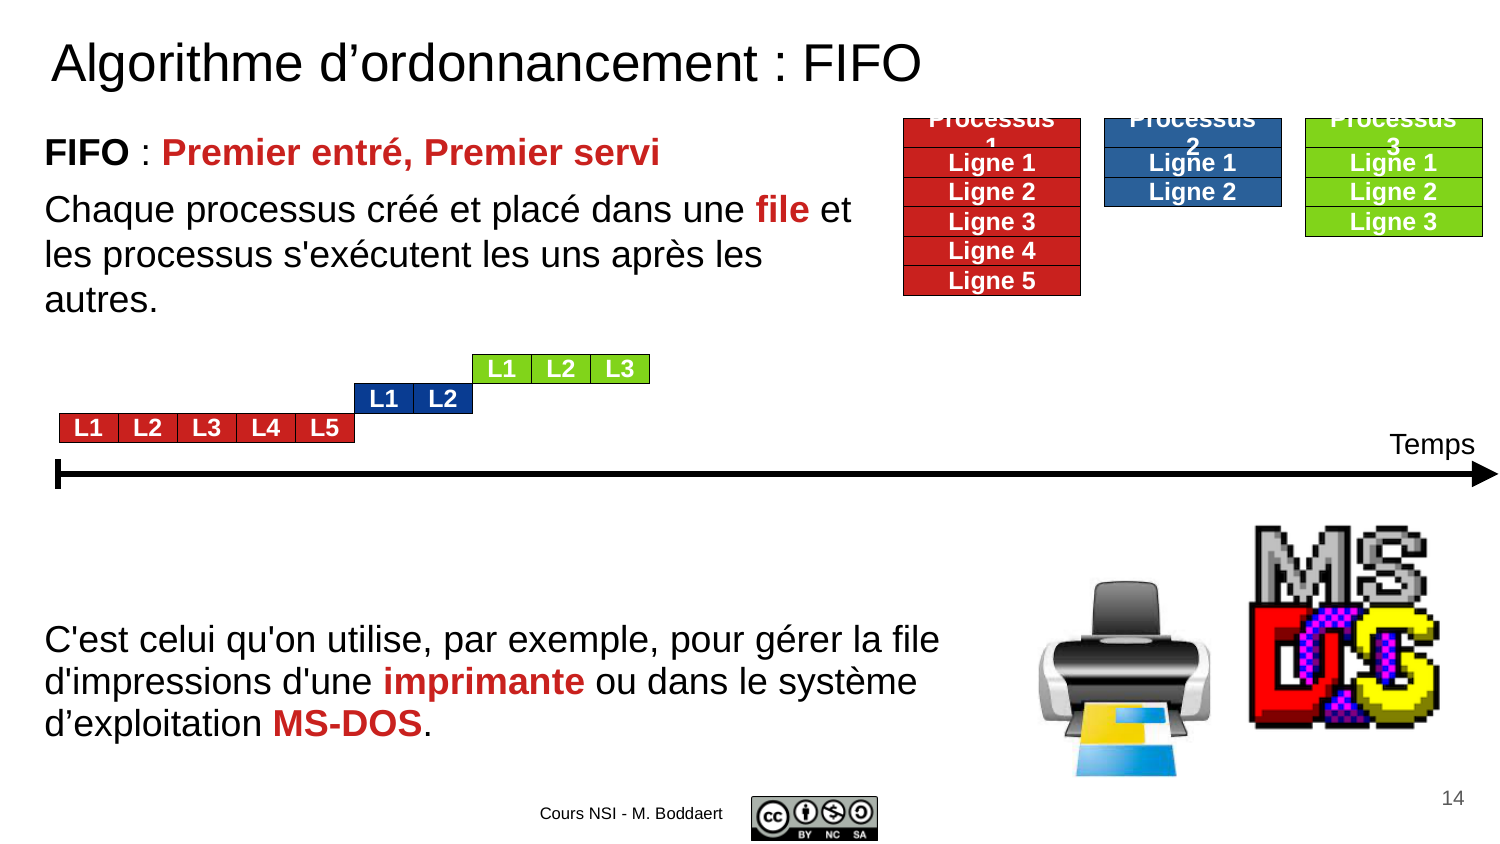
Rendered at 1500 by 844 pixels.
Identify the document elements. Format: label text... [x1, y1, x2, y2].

picture [751, 796, 878, 841]
text_box L5 [295, 413, 355, 443]
text_box Ligne 3 [903, 206, 1081, 236]
text_box L3 [590, 354, 650, 384]
text_box L1 [472, 354, 531, 384]
text_box L1 [354, 383, 413, 414]
text_box Ligne 1 [903, 147, 1081, 178]
text_box L4 [236, 413, 295, 443]
text_box Ligne 2 [1104, 177, 1282, 207]
text_box FIFO : Premier entré, Premier servi Chaque processus créé et placé dans une file et les processus s'exécutent les uns après les autres. [29, 120, 886, 355]
text_box Temps [1374, 420, 1486, 470]
text_box Ligne 2 [1305, 177, 1483, 206]
text_box L1 [59, 413, 118, 443]
text_box Processus 3 [1305, 118, 1483, 148]
text_box Ligne 2 [903, 178, 1081, 206]
slide_number <numéro> [1389, 764, 1480, 830]
text_box C'est celui qu'on utilise, par exemple, pour gérer la file d'impressions d'une imprimante ou dans le système d’exploitation MS-DOS. [29, 611, 1093, 757]
text_box Ligne 4 [903, 236, 1081, 265]
text_box Processus 2 [1104, 118, 1282, 148]
text_box L3 [177, 413, 236, 443]
text_box L2 [118, 413, 177, 443]
text_box Ligne 5 [903, 265, 1081, 296]
text_box Ligne 3 [1305, 206, 1483, 237]
text_box L2 [413, 383, 473, 414]
text_box Processus 1 [903, 118, 1081, 147]
text_box Ligne 1 [1305, 148, 1483, 177]
text_box Ligne 1 [1104, 148, 1282, 177]
picture [1003, 510, 1465, 812]
title Algorithme d’ordonnancement : FIFO [51, 13, 1449, 108]
text_box L2 [531, 354, 590, 384]
